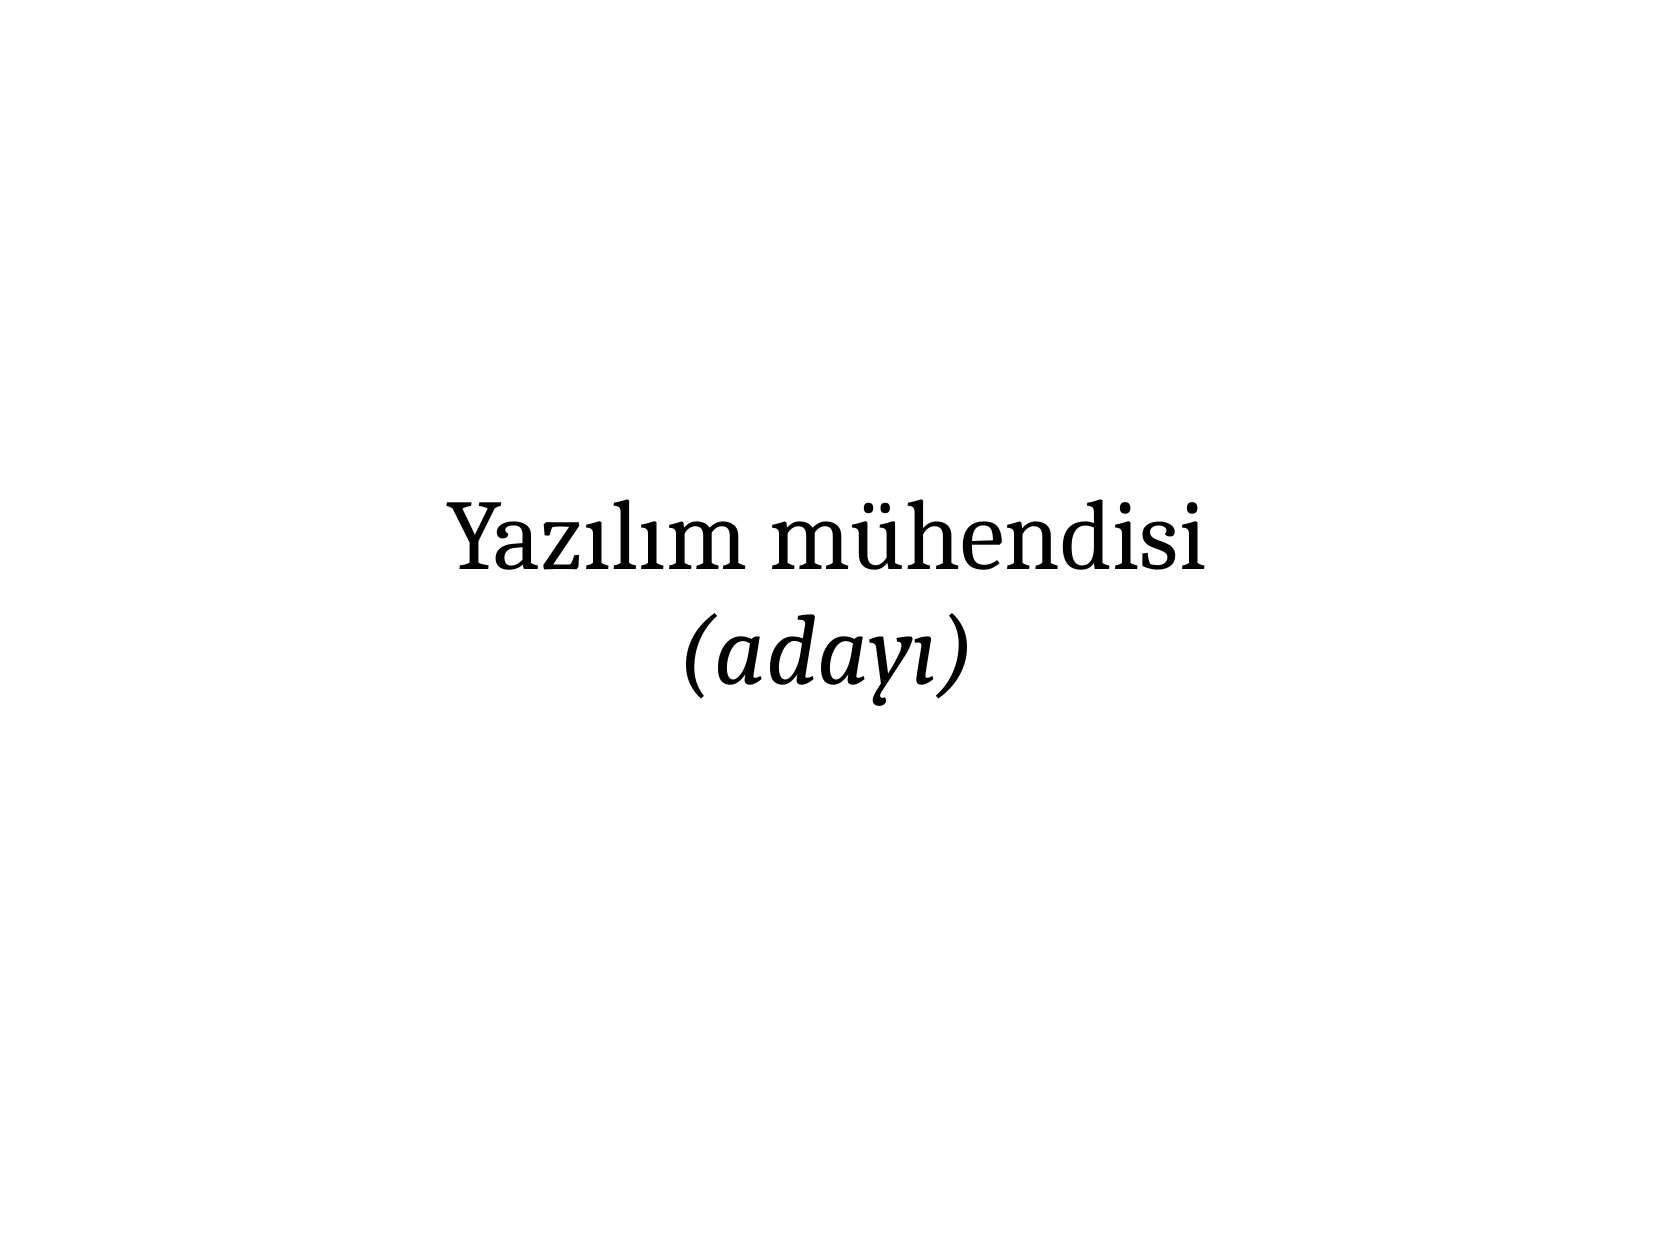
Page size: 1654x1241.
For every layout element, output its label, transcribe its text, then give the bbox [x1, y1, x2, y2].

title Yazılım mühendisi (adayı) [82, 281, 1571, 908]
